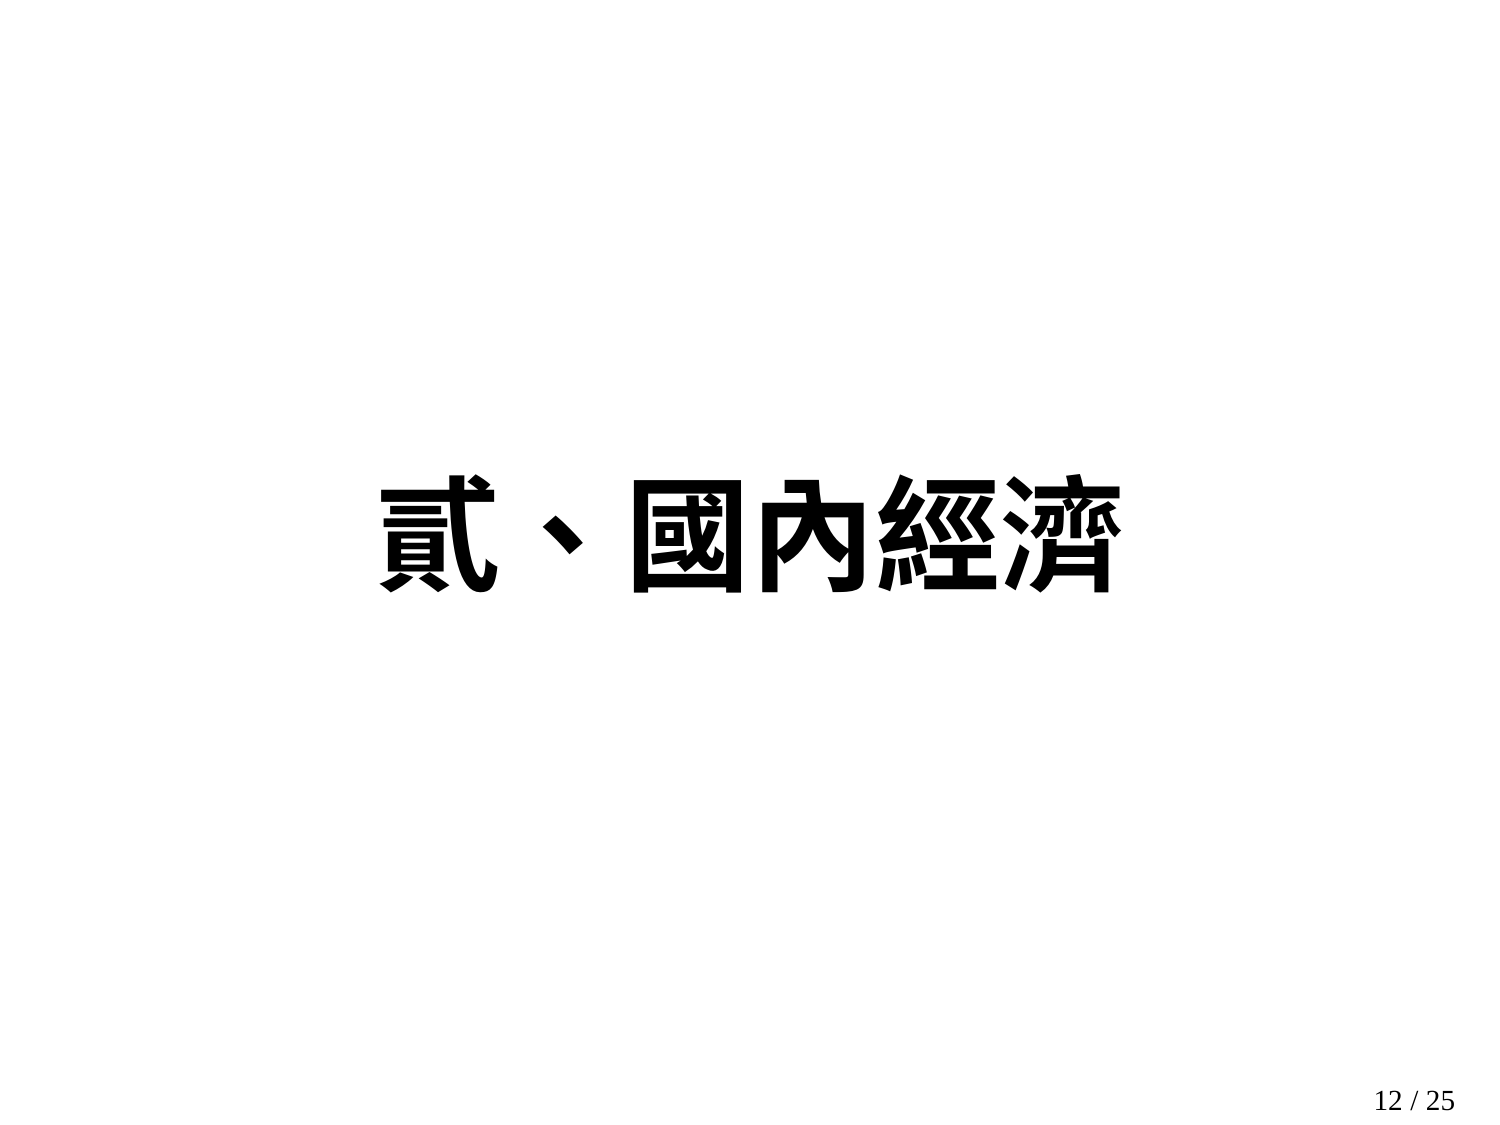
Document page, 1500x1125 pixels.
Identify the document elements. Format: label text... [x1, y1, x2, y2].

text_box 貳、國內經濟 [0, 468, 1500, 662]
